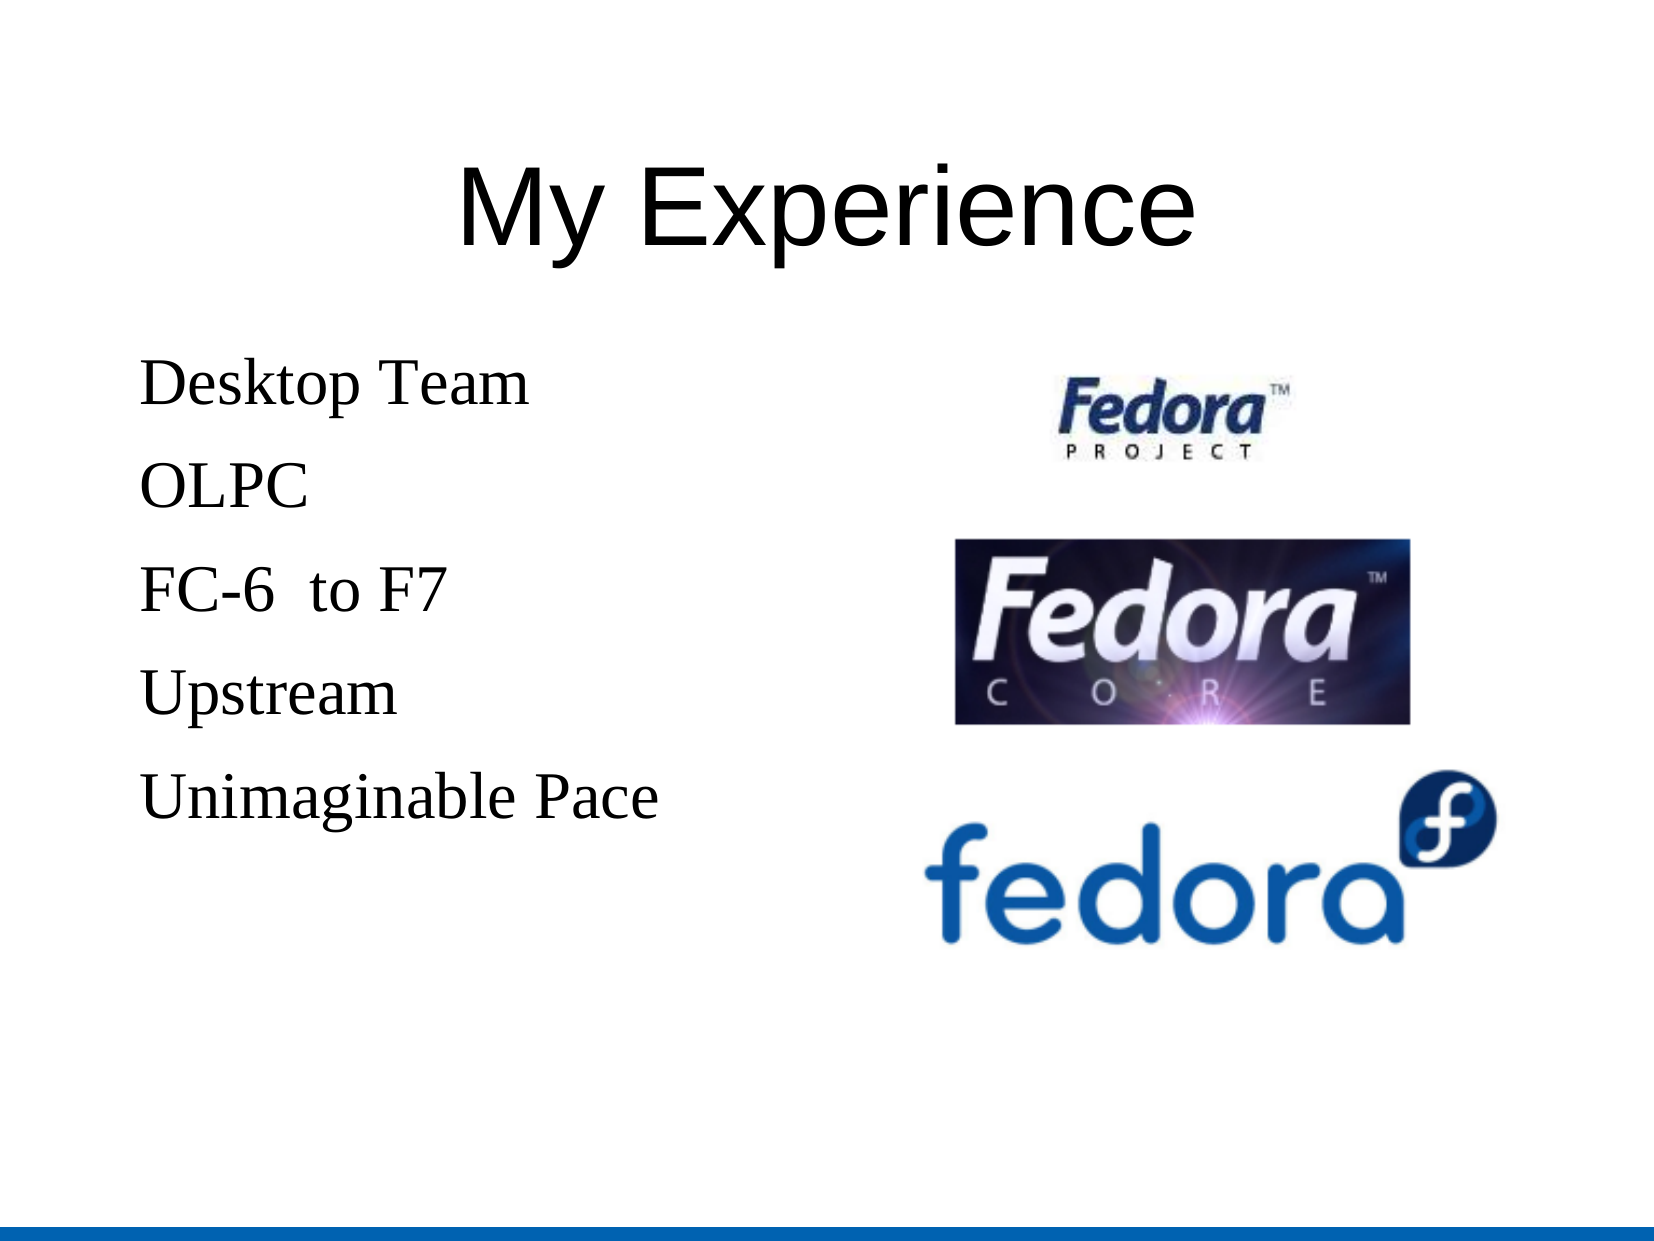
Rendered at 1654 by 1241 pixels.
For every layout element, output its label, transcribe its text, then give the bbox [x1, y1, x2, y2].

picture [848, 337, 1538, 984]
title My Experience [121, 102, 1533, 311]
list Desktop Team OLPC FC-6 to F7 Upstream Unimaginable Pace [121, 344, 811, 1127]
